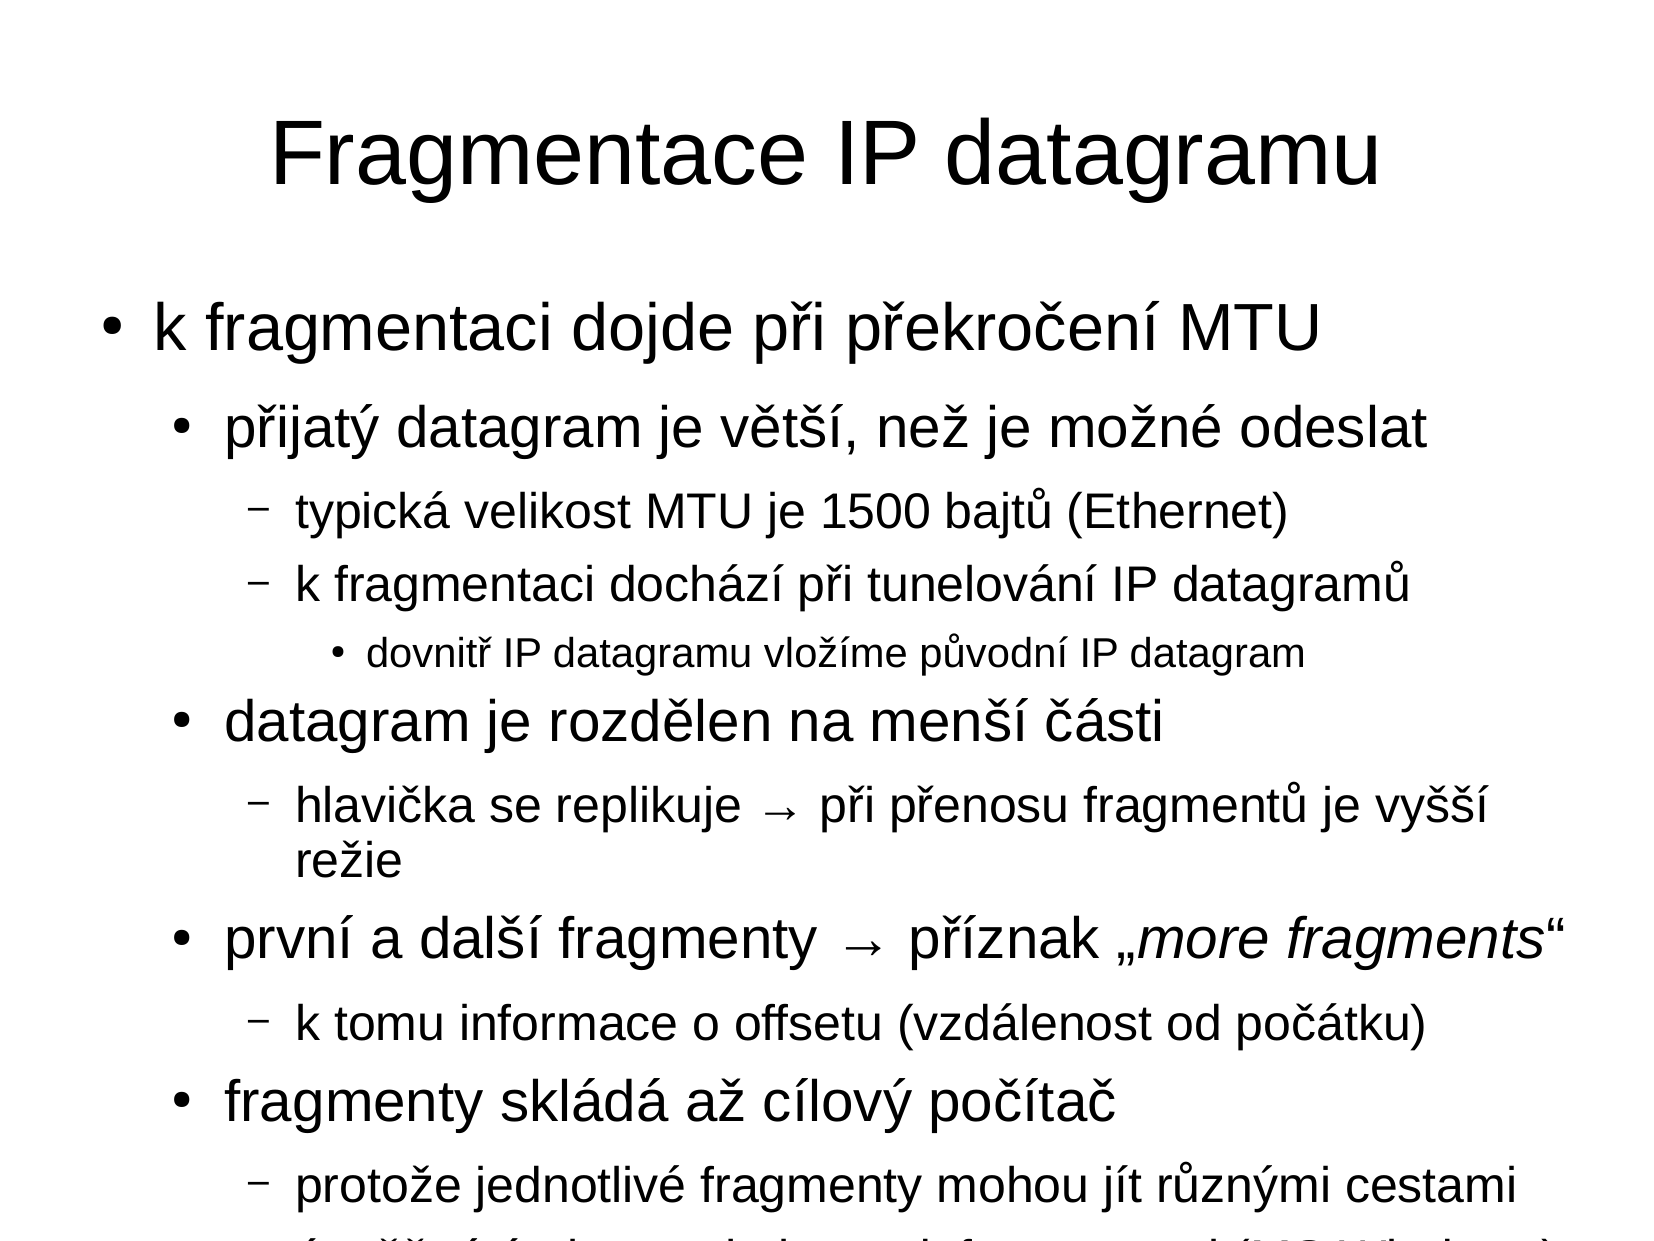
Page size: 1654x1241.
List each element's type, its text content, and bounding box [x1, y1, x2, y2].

title Fragmentace IP datagramu [82, 49, 1571, 257]
list k fragmentaci dojde při překročení MTU přijatý datagram je větší, než je možné odeslat typická velikost MTU je 1500 bajtů (Ethernet) k fragmentaci dochází při tunelování IP datagramů dovnitř IP datagramu vložíme původní IP datagram datagram je rozdělen na menší části hlavička se replikuje → při přenosu fragmentů je vyšší režie první a další fragmenty → příznak „more fragments“ k tomu informace o offsetu (vzdálenost od počátku) fragmenty skládá až cílový počítač protože jednotlivé fragmenty mohou jít různými cestami úspěšné útoky na chybnou defragmentaci (MS Windows) některé routery proto fragmenty blokují (hotmail.com) [82, 290, 1571, 1211]
